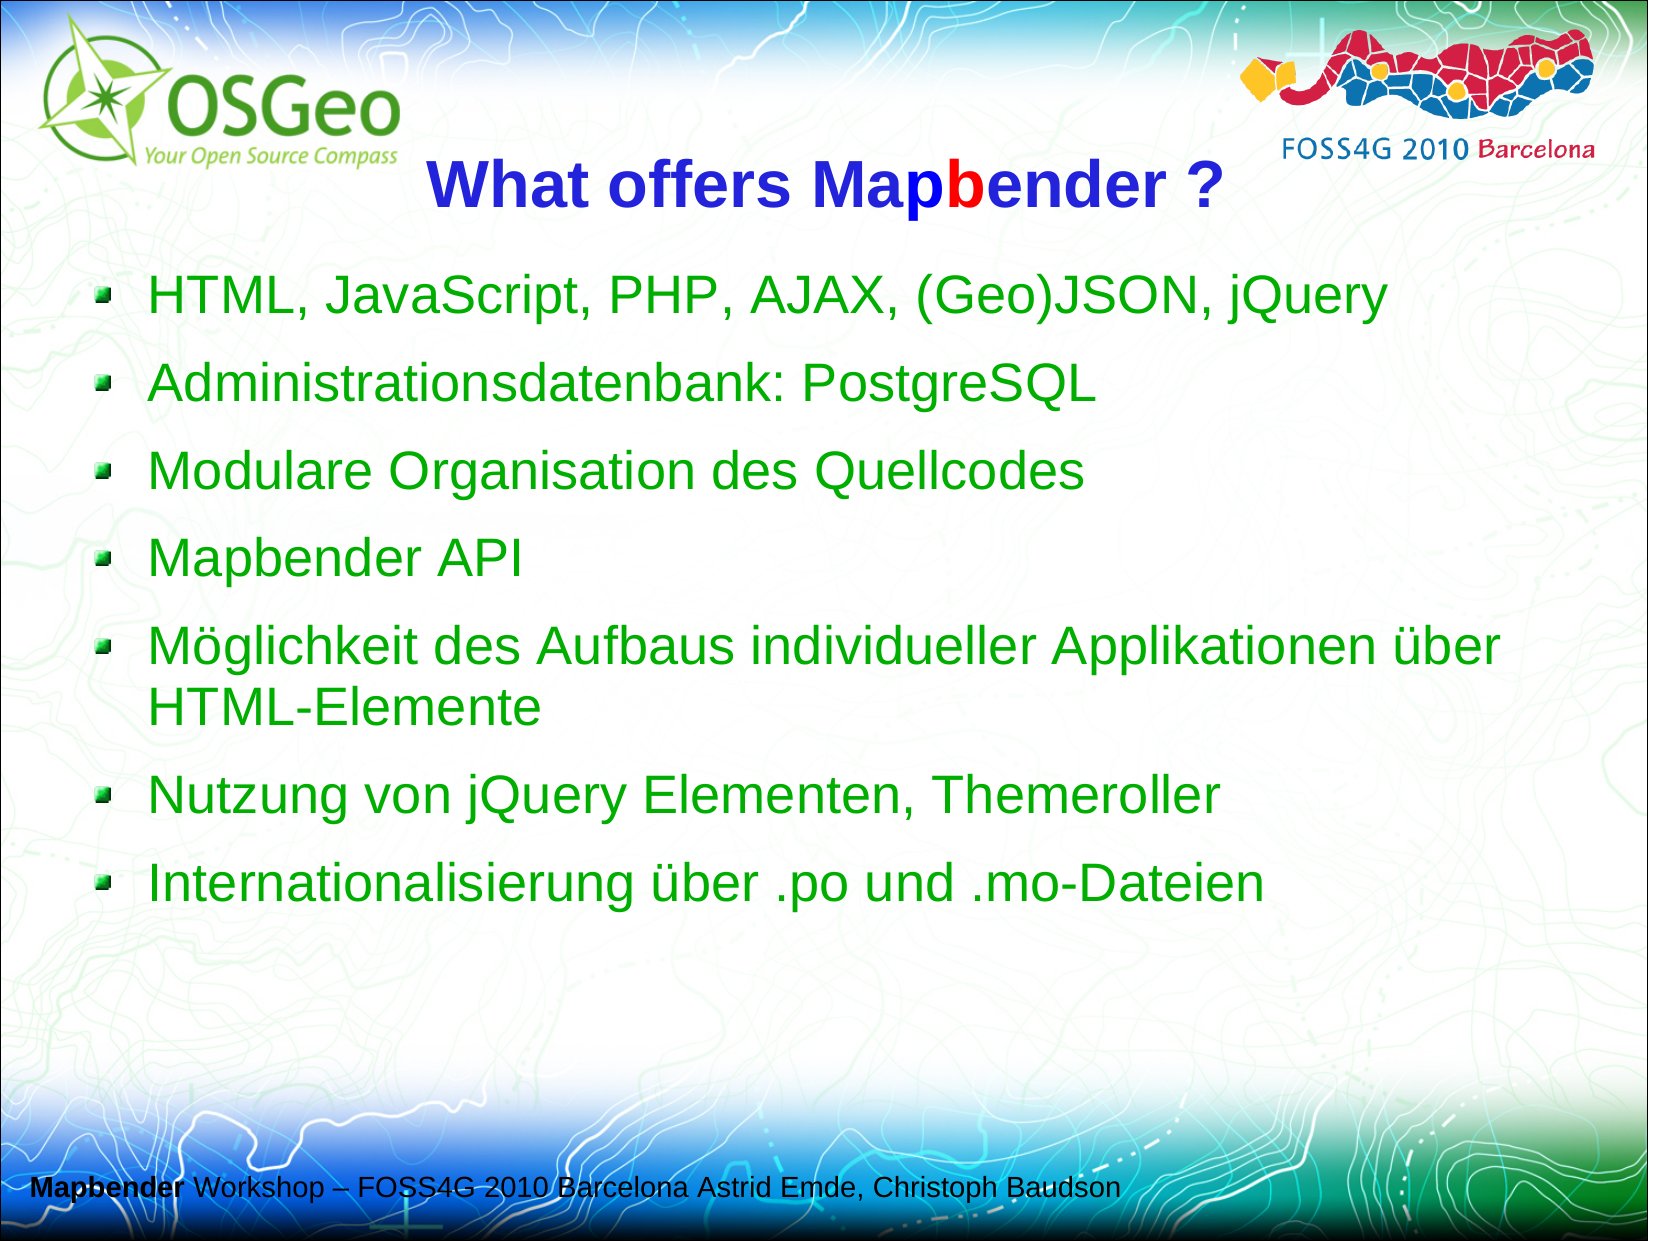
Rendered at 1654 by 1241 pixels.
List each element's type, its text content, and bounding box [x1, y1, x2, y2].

picture [1, 1, 1647, 1240]
list HTML, JavaScript, PHP, AJAX, (Geo)JSON, jQuery Administrationsdatenbank: PostgreSQL Modulare Organisation des Quellcodes Mapbender API Möglichkeit des Aufbaus individueller Applikationen über HTML-Elemente Nutzung von jQuery Elementen, Themeroller Internationalisierung über .po und .mo-Dateien [76, 264, 1565, 1084]
title What offers Mapbender ? [82, 96, 1571, 272]
